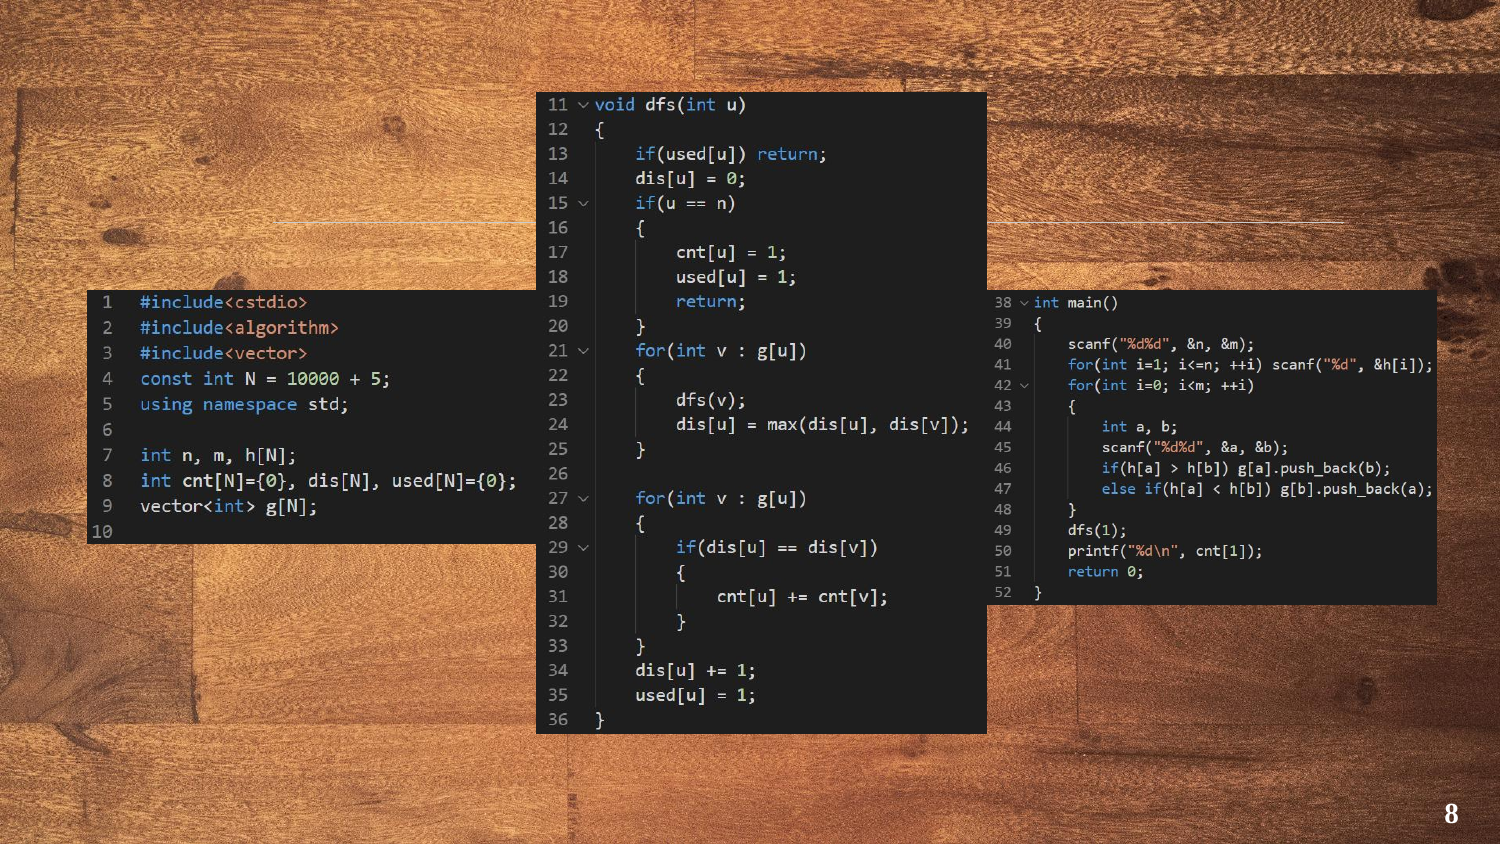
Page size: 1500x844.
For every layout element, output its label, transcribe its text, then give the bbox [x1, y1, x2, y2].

picture [87, 92, 1437, 734]
title 範例程式 [255, 117, 536, 233]
title 範例程式 [987, 117, 1341, 233]
slide_number 8 [1429, 779, 1500, 844]
